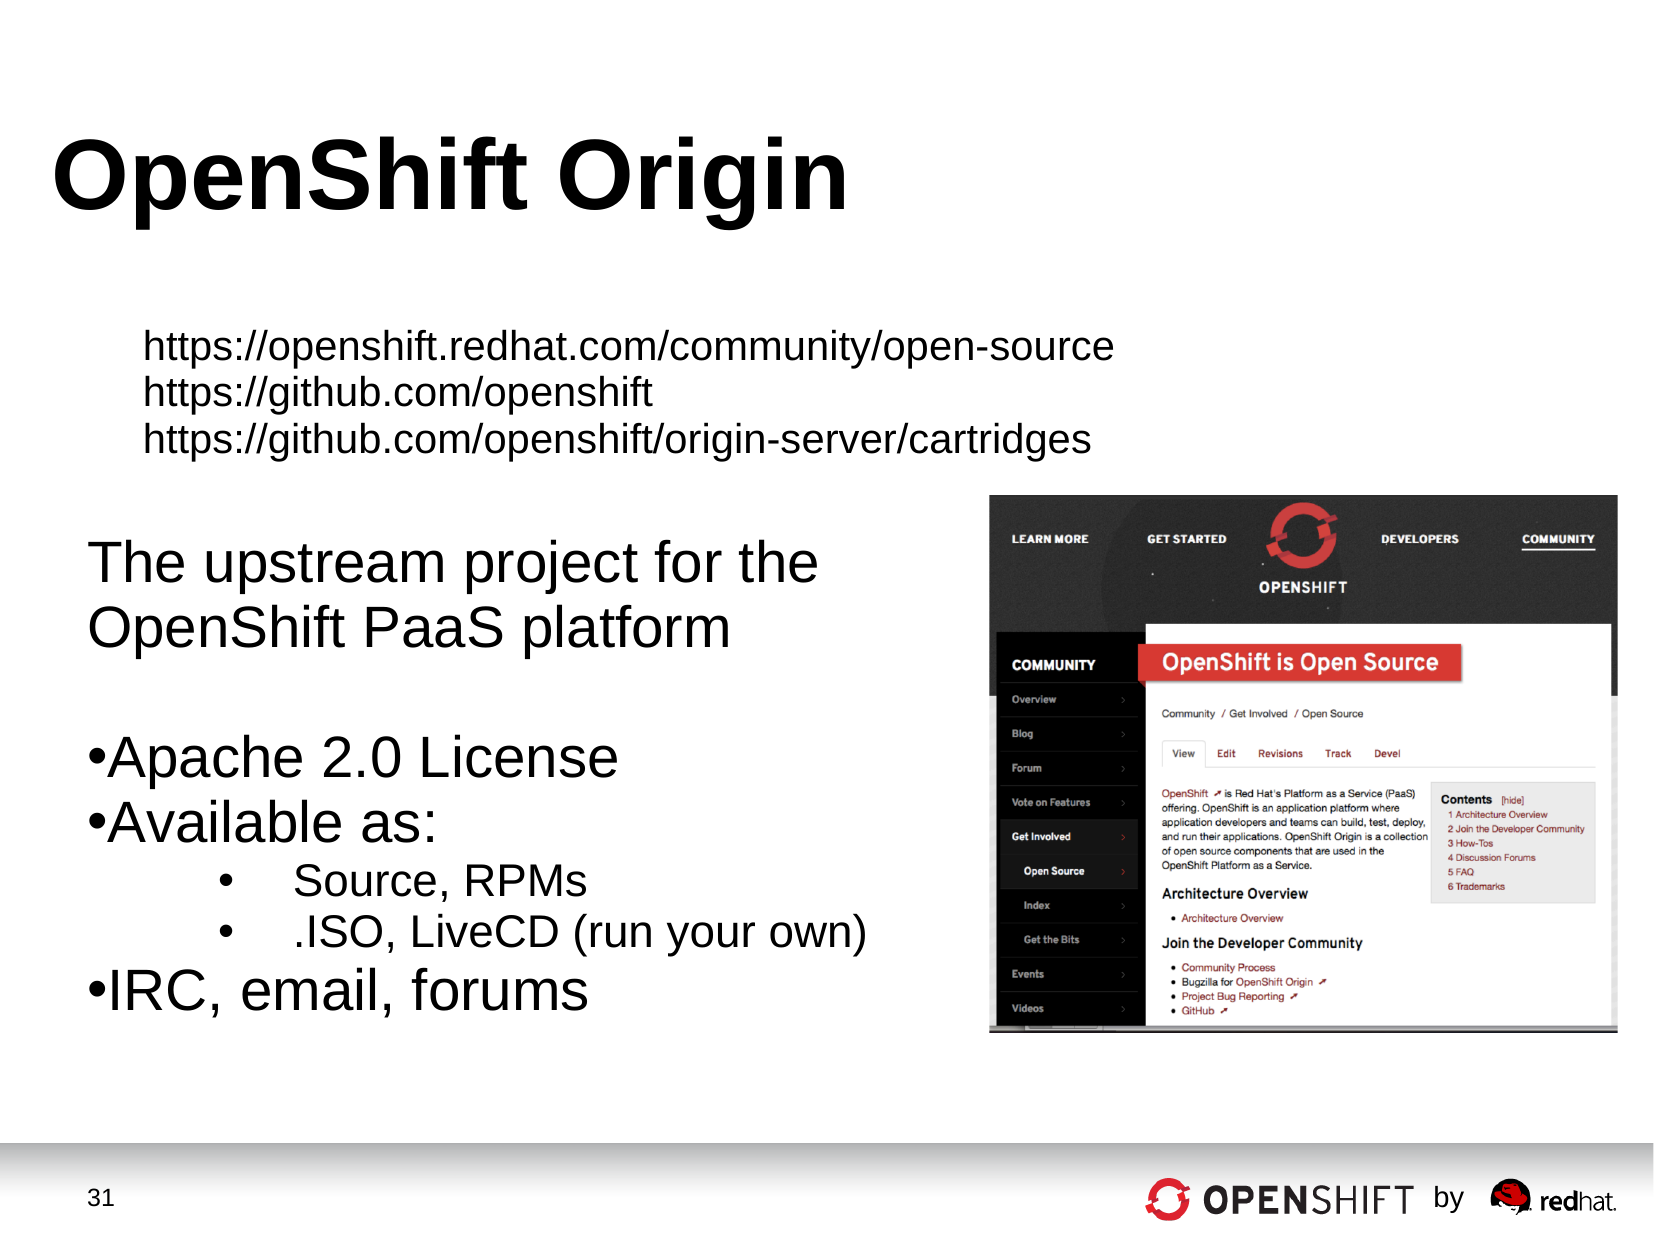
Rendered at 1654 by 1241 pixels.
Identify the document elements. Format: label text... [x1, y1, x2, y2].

list The upstream project for the OpenShift PaaS platform Apache 2.0 License Available as: Source, RPMs .ISO, LiveCD (run your own) IRC, email, forums [86, 526, 1027, 1219]
picture [0, 1143, 1654, 1241]
picture [989, 495, 1618, 1033]
text_box https://openshift.redhat.com/community/open-source https://github.com/openshift https://github.com/openshift/origin-server/cartridges [127, 315, 1551, 471]
title OpenShift Origin [51, 82, 1654, 270]
